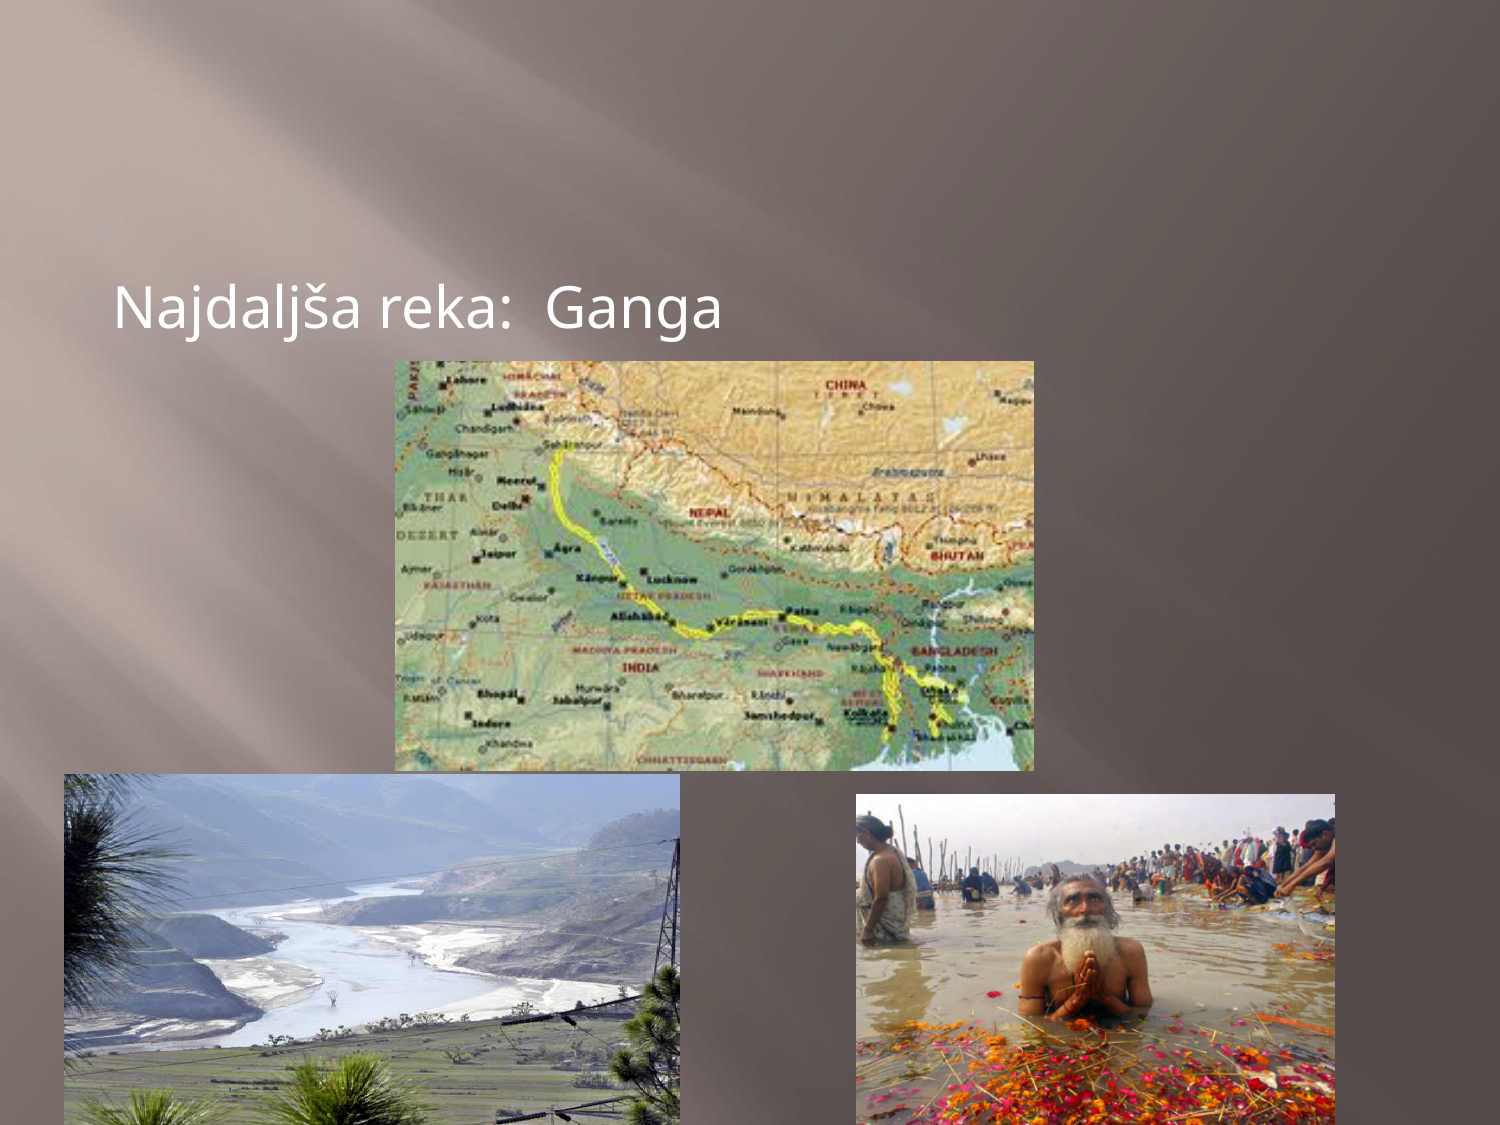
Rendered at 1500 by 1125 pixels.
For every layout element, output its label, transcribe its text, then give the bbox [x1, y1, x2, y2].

picture [0, 0, 1500, 1125]
list Najdaljša reka: Ganga [75, 262, 1425, 1035]
